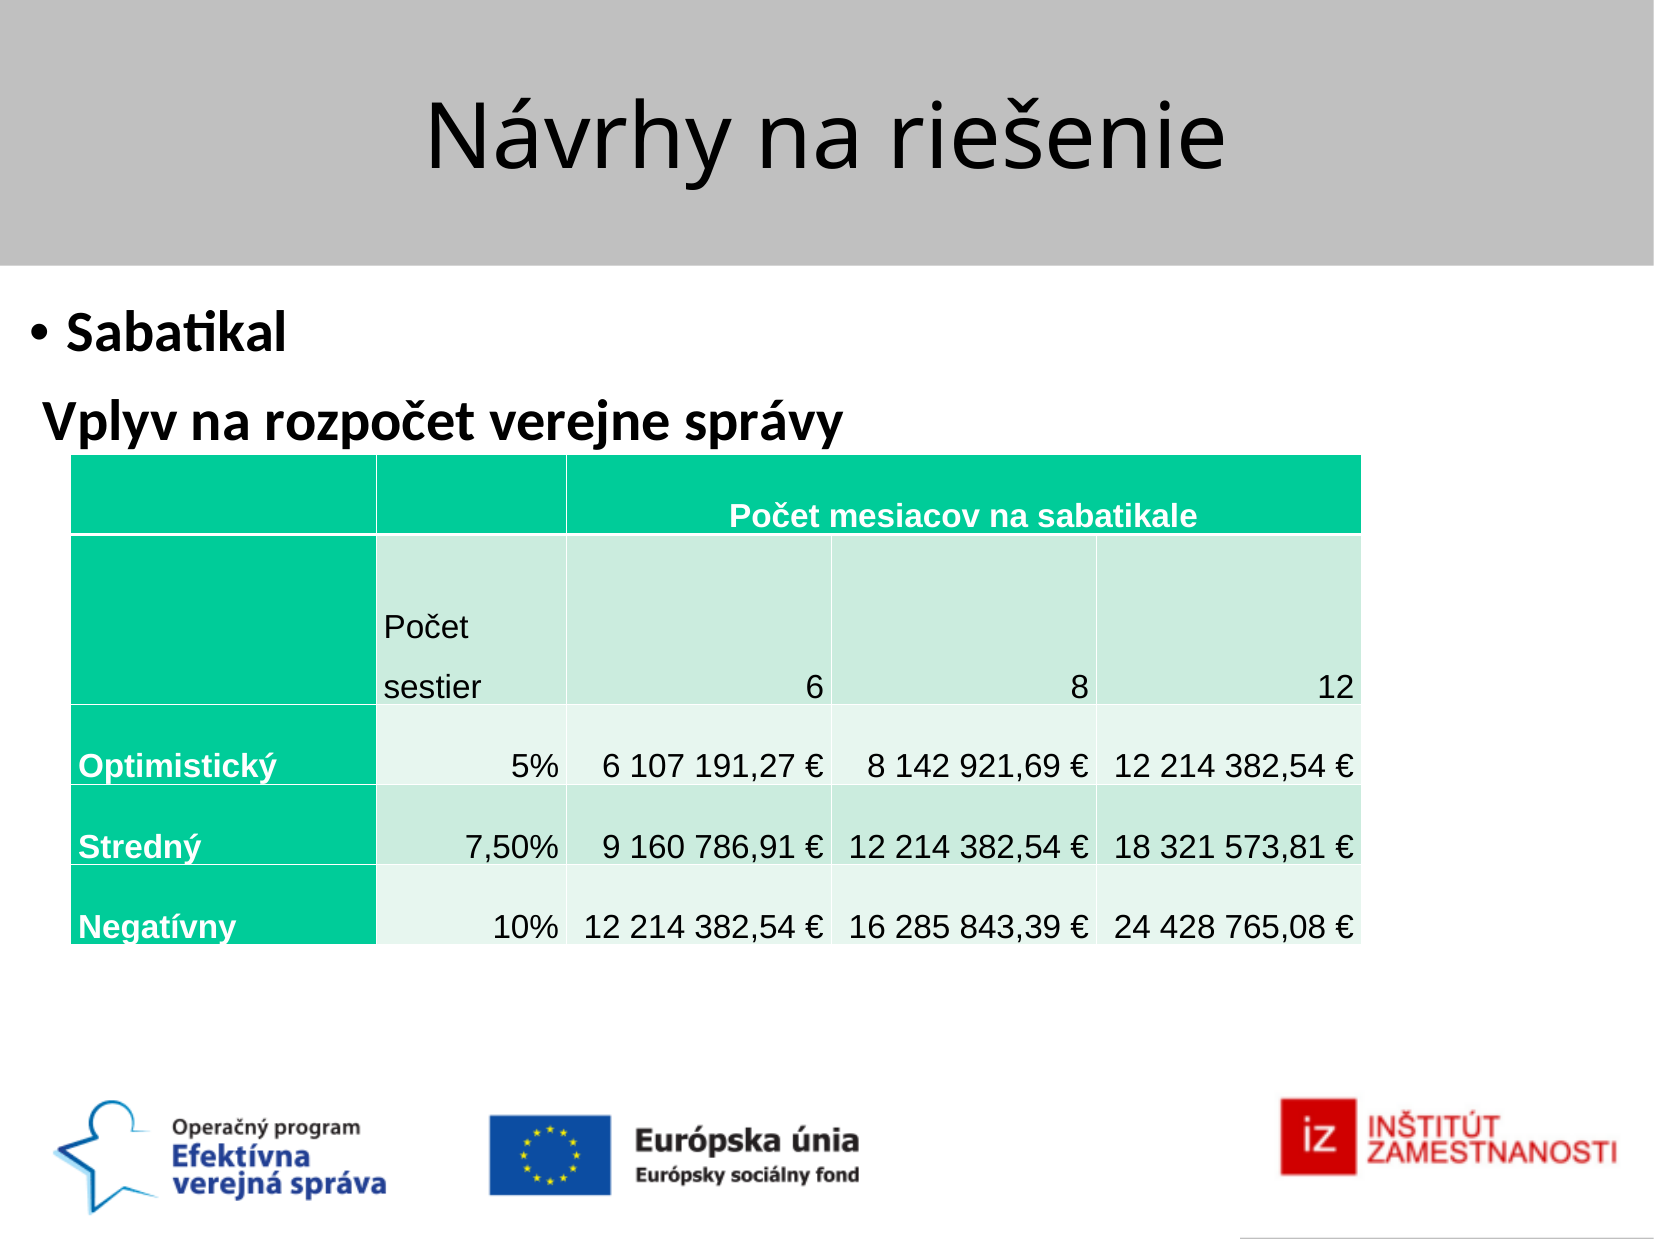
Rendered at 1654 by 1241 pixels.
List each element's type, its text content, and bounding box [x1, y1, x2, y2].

table_cell 8 [832, 536, 1096, 704]
table_cell 5% [377, 705, 566, 784]
table_cell 12 [1097, 536, 1361, 704]
table_cell 9 160 786,91 € [567, 785, 831, 864]
table_cell 12 214 382,54 € [567, 865, 831, 944]
table_header [377, 455, 566, 533]
table_cell 18 321 573,81 € [1097, 785, 1361, 864]
table_cell Optimistický [71, 705, 376, 784]
table_cell Negatívny [71, 865, 376, 944]
table_cell 8 142 921,69 € [832, 705, 1096, 784]
table_cell 12 214 382,54 € [832, 785, 1096, 864]
table_cell 16 285 843,39 € [832, 865, 1096, 944]
table_cell [71, 536, 376, 704]
table_cell 7,50% [377, 785, 566, 864]
picture [29, 1077, 886, 1241]
table_header Počet mesiacov na sabatikale [567, 455, 1361, 533]
list • Sabatikal Vplyv na rozpočet verejne správy [29, 295, 1533, 1077]
title Návrhy na riešenie [88, 29, 1565, 237]
table_cell 6 107 191,27 € [567, 705, 831, 784]
table_cell Počet sestier [377, 536, 566, 704]
table_cell 6 [567, 536, 831, 704]
table_cell 10% [377, 865, 566, 944]
picture [1240, 1033, 1654, 1241]
table_header [71, 455, 376, 533]
table_cell 24 428 765,08 € [1097, 865, 1361, 944]
table_cell 12 214 382,54 € [1097, 705, 1361, 784]
table_cell Stredný [71, 785, 376, 864]
